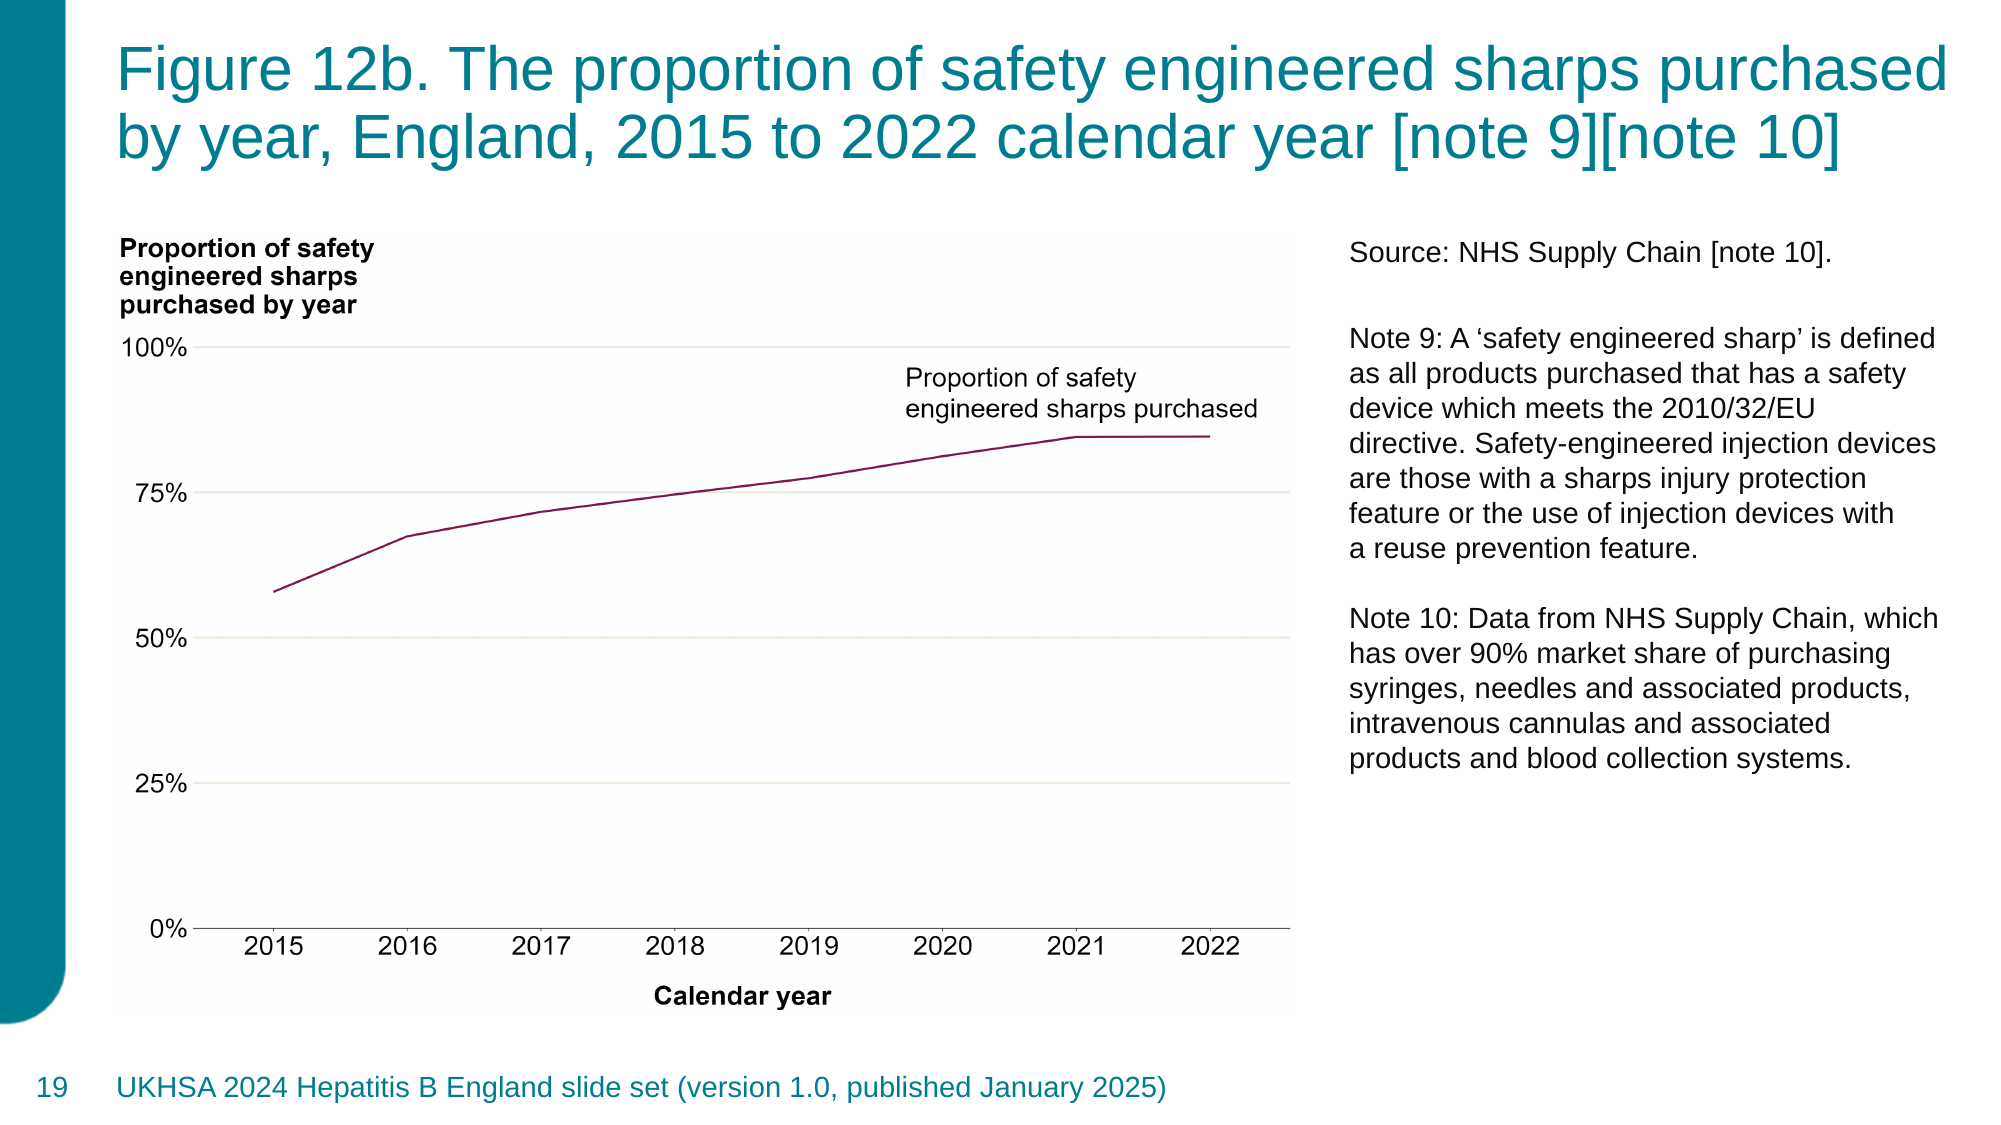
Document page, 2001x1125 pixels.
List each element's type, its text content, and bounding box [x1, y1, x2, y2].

text_box Source: NHS Supply Chain [note 10]. [1334, 225, 1856, 276]
title Figure 12b. The proportion of safety engineered sharps purchased by year, England, 2015 to 2022 calendar year [note 9][note 10] [101, 29, 2000, 189]
text_box [3, 1056, 102, 1117]
text_box Note 9: A ‘safety engineered sharp’ is defined as all products purchased that has a safety device which meets the 2010/32/EU directive. Safety-engineered injection devices are those with a sharps injury protection feature or the use of injection devices with a reuse prevention feature. Note 10: Data from NHS Supply Chain, which has over 90% market share of purchasing syringes, needles and associated products, intravenous cannulas and associated products and blood collection systems. [1334, 312, 1955, 787]
picture [116, 235, 1293, 1010]
text_box UKHSA 2024 Hepatitis B England slide set (version 1.0, published January 2025) [101, 1056, 1743, 1116]
